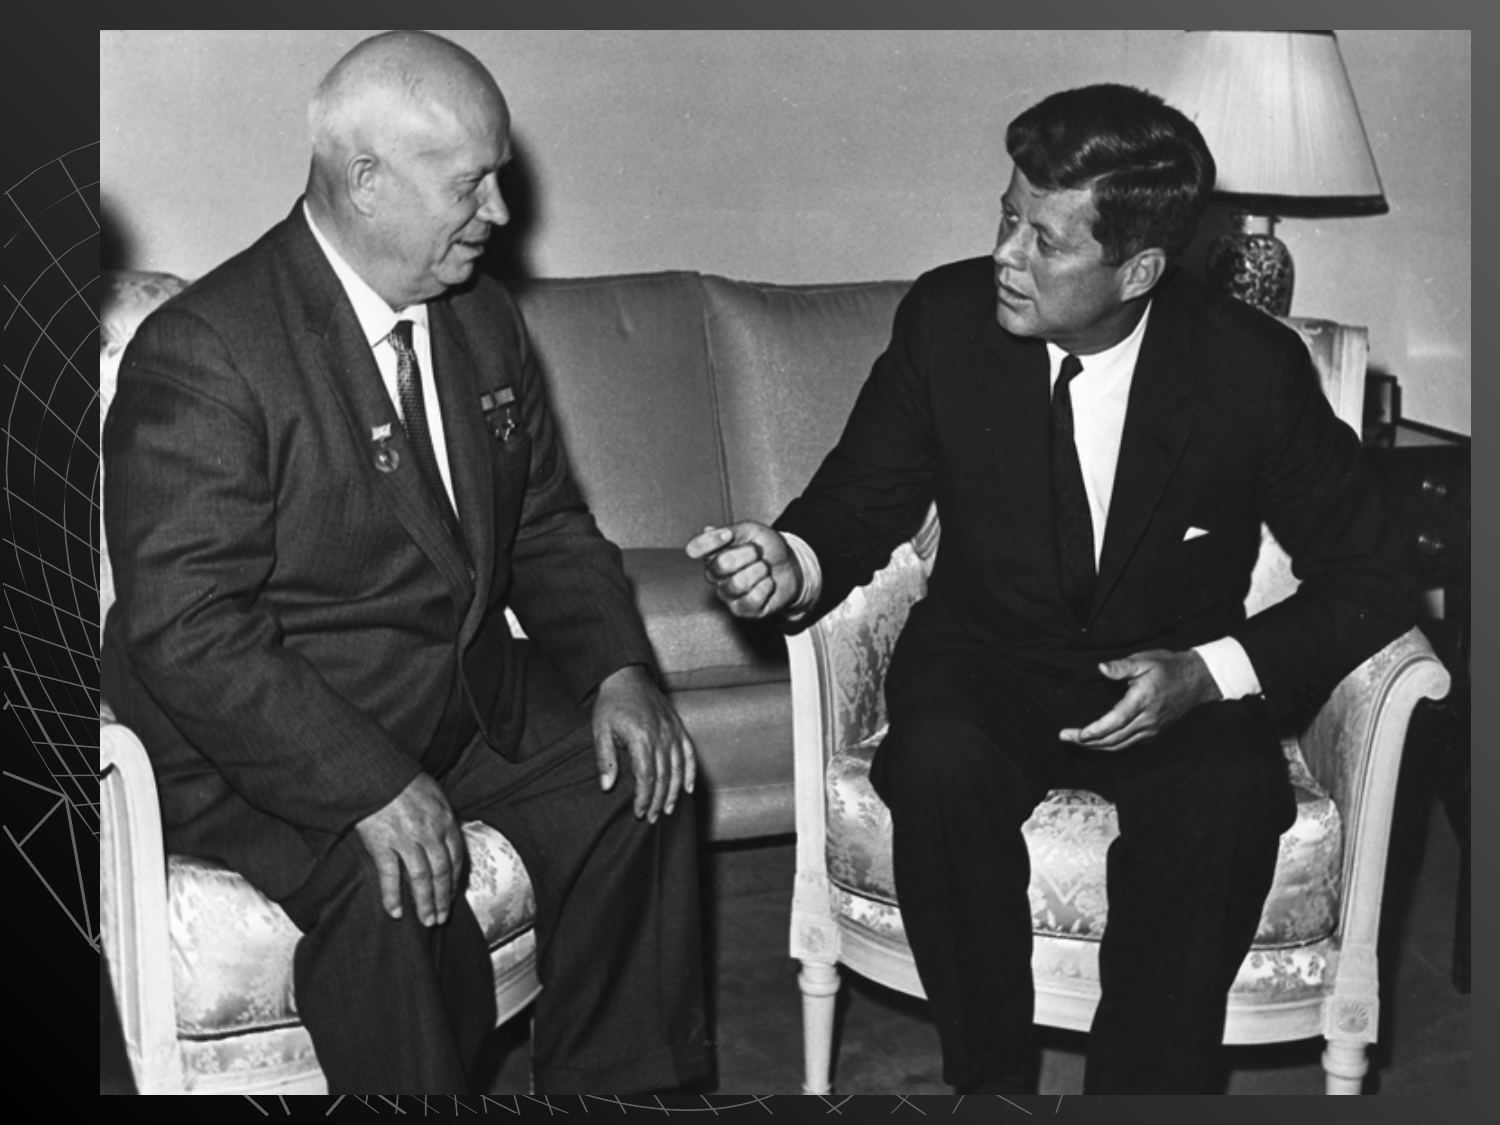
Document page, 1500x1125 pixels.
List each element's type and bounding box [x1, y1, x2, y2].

picture [100, 30, 1471, 1095]
